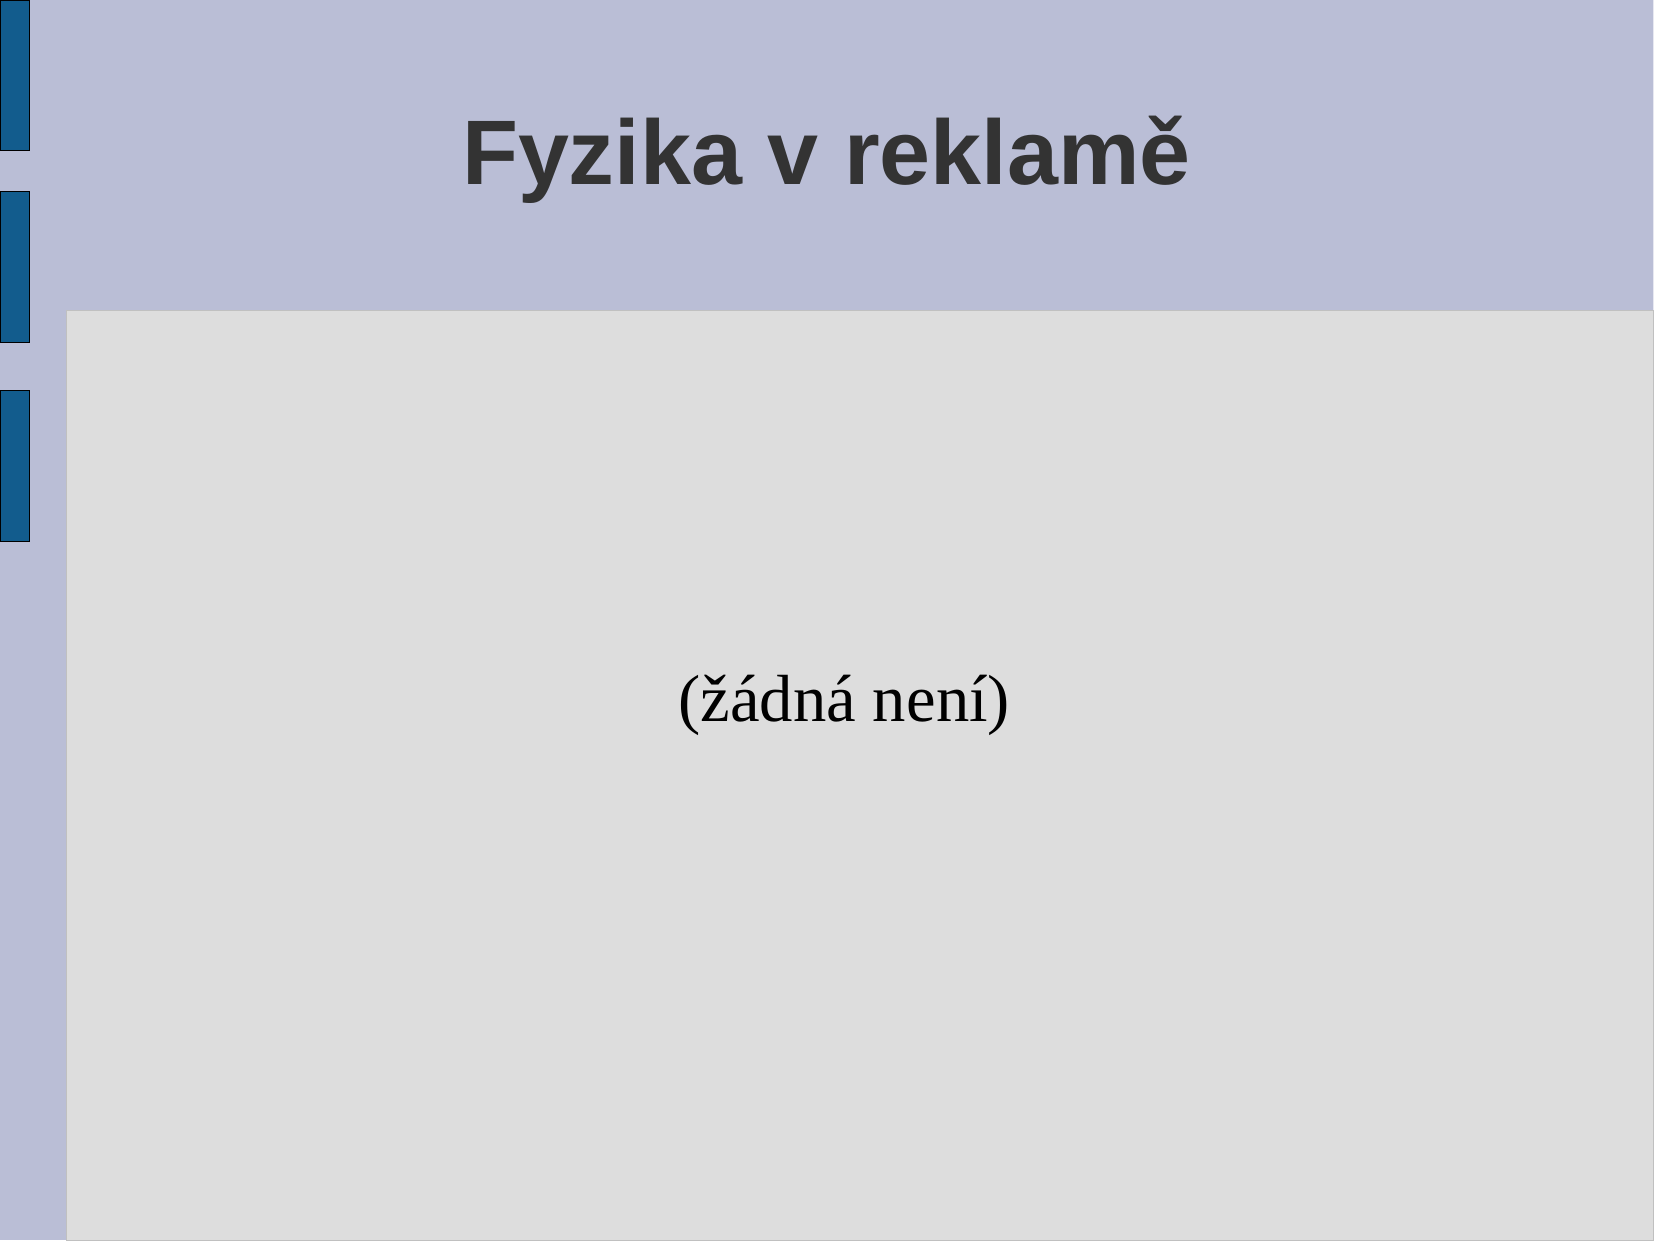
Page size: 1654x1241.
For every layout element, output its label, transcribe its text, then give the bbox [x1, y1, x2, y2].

title Fyzika v reklamě [82, 49, 1571, 257]
subtitle (žádná není) [82, 290, 1571, 1109]
